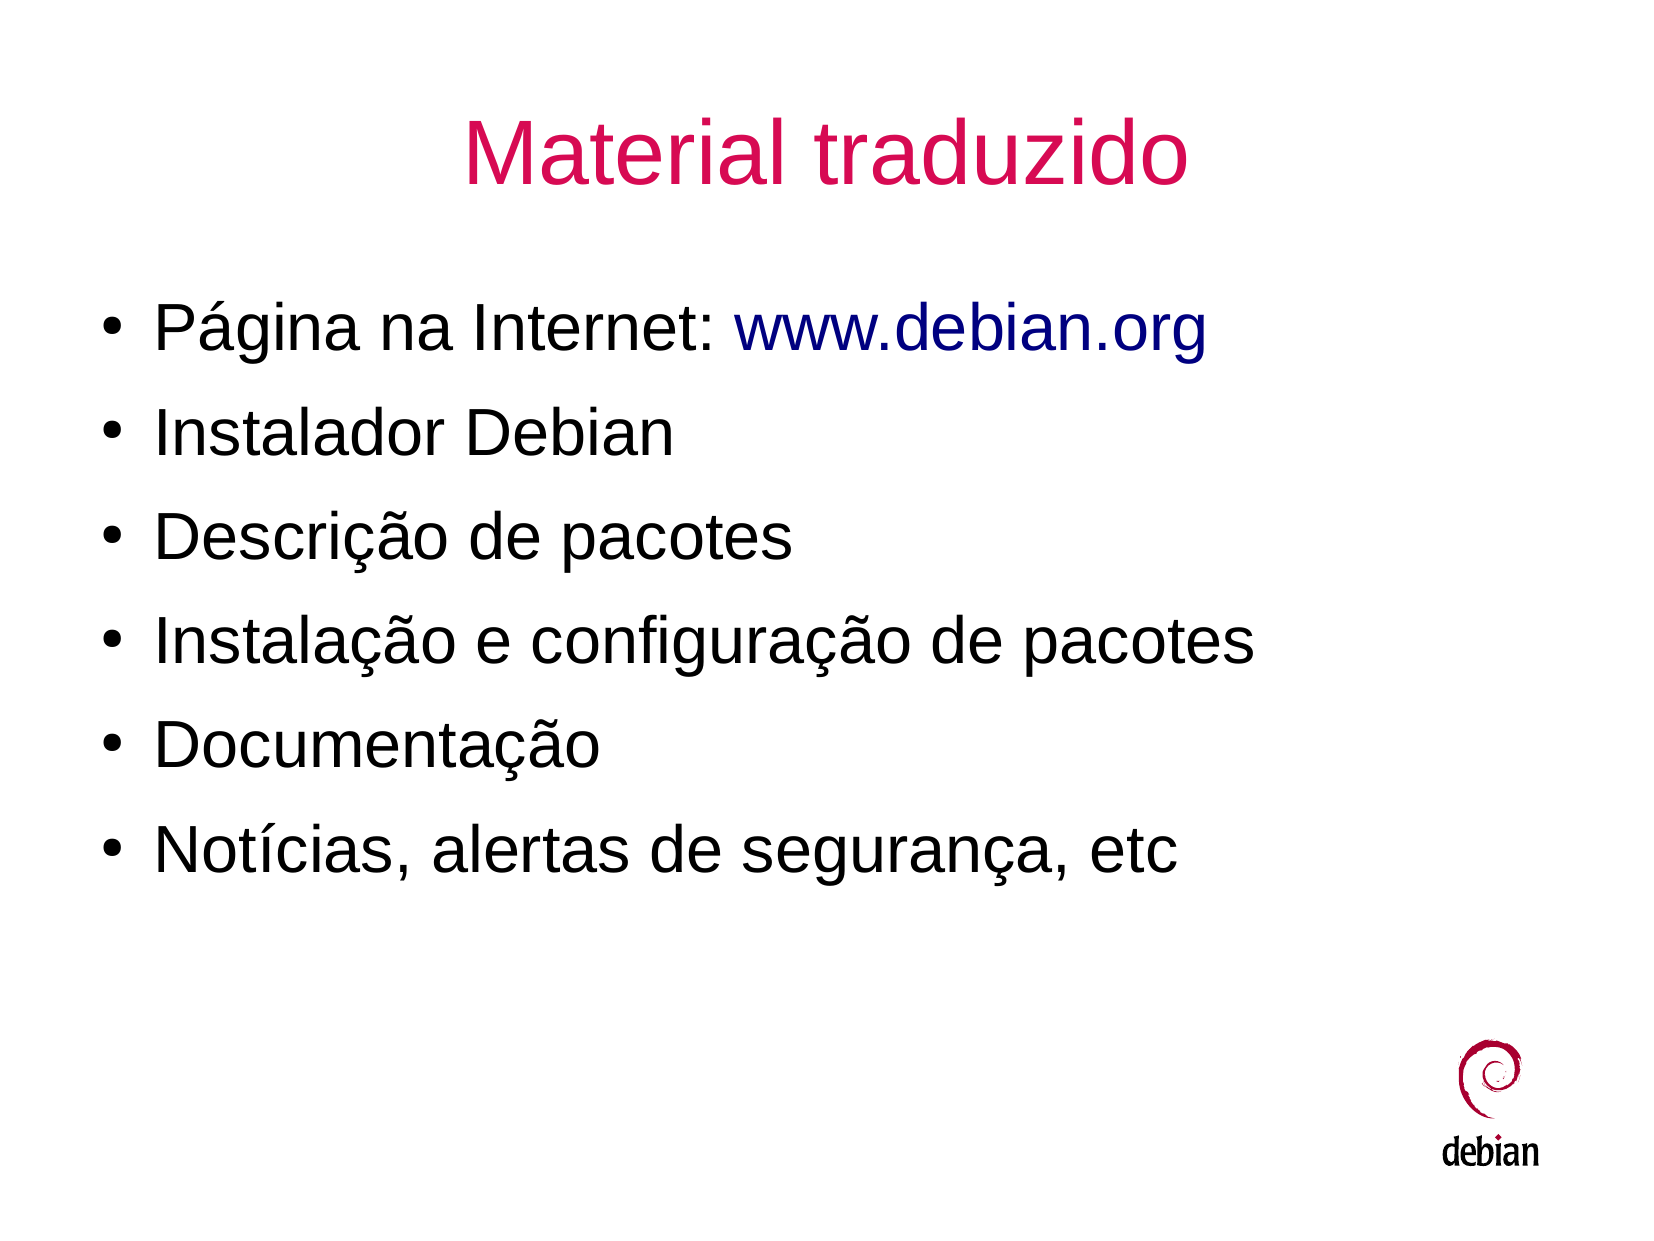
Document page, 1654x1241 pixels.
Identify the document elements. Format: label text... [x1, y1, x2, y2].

list Página na Internet: www.debian.org Instalador Debian Descrição de pacotes Instalação e configuração de pacotes Documentação Notícias, alertas de segurança, etc [82, 290, 1538, 1010]
title Material traduzido [82, 49, 1571, 257]
